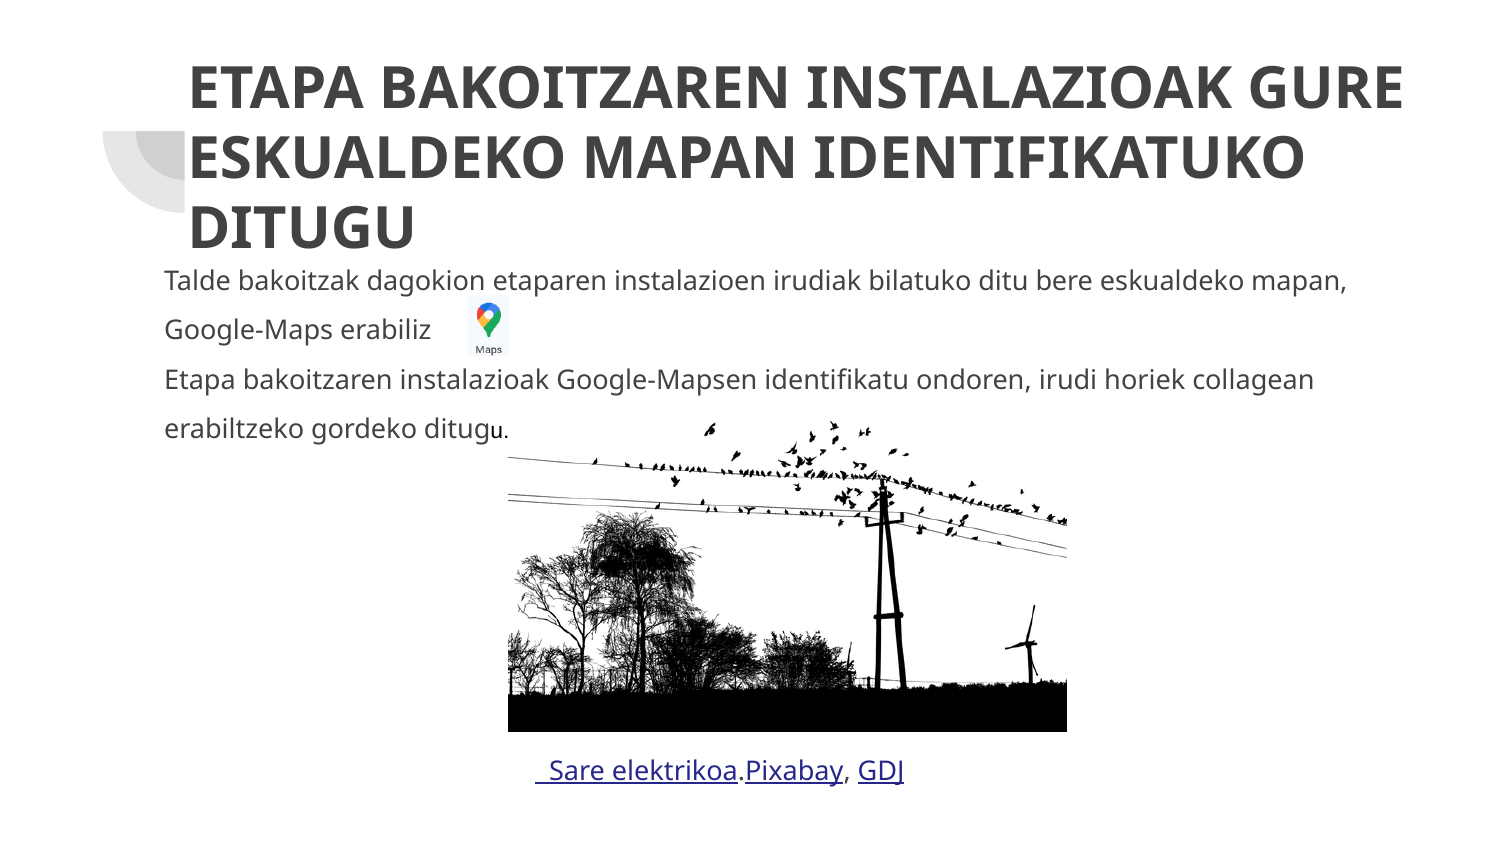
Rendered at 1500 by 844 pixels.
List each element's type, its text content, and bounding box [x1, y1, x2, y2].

list Talde bakoitzak dagokion etaparen instalazioen irudiak bilatuko ditu bere eskualdeko mapan, Google-Maps erabiliz Etapa bakoitzaren instalazioak Google-Mapsen identifikatu ondoren, irudi horiek collagean erabiltzeko gordeko ditugu. Sare elektrikoa.Pixabay, GDJ [149, 262, 1370, 844]
picture [508, 421, 1067, 732]
picture [468, 295, 509, 356]
title ETAPA BAKOITZAREN INSTALAZIOAK GURE ESKUALDEKO MAPAN IDENTIFIKATUKO DITUGU [172, 34, 1500, 199]
